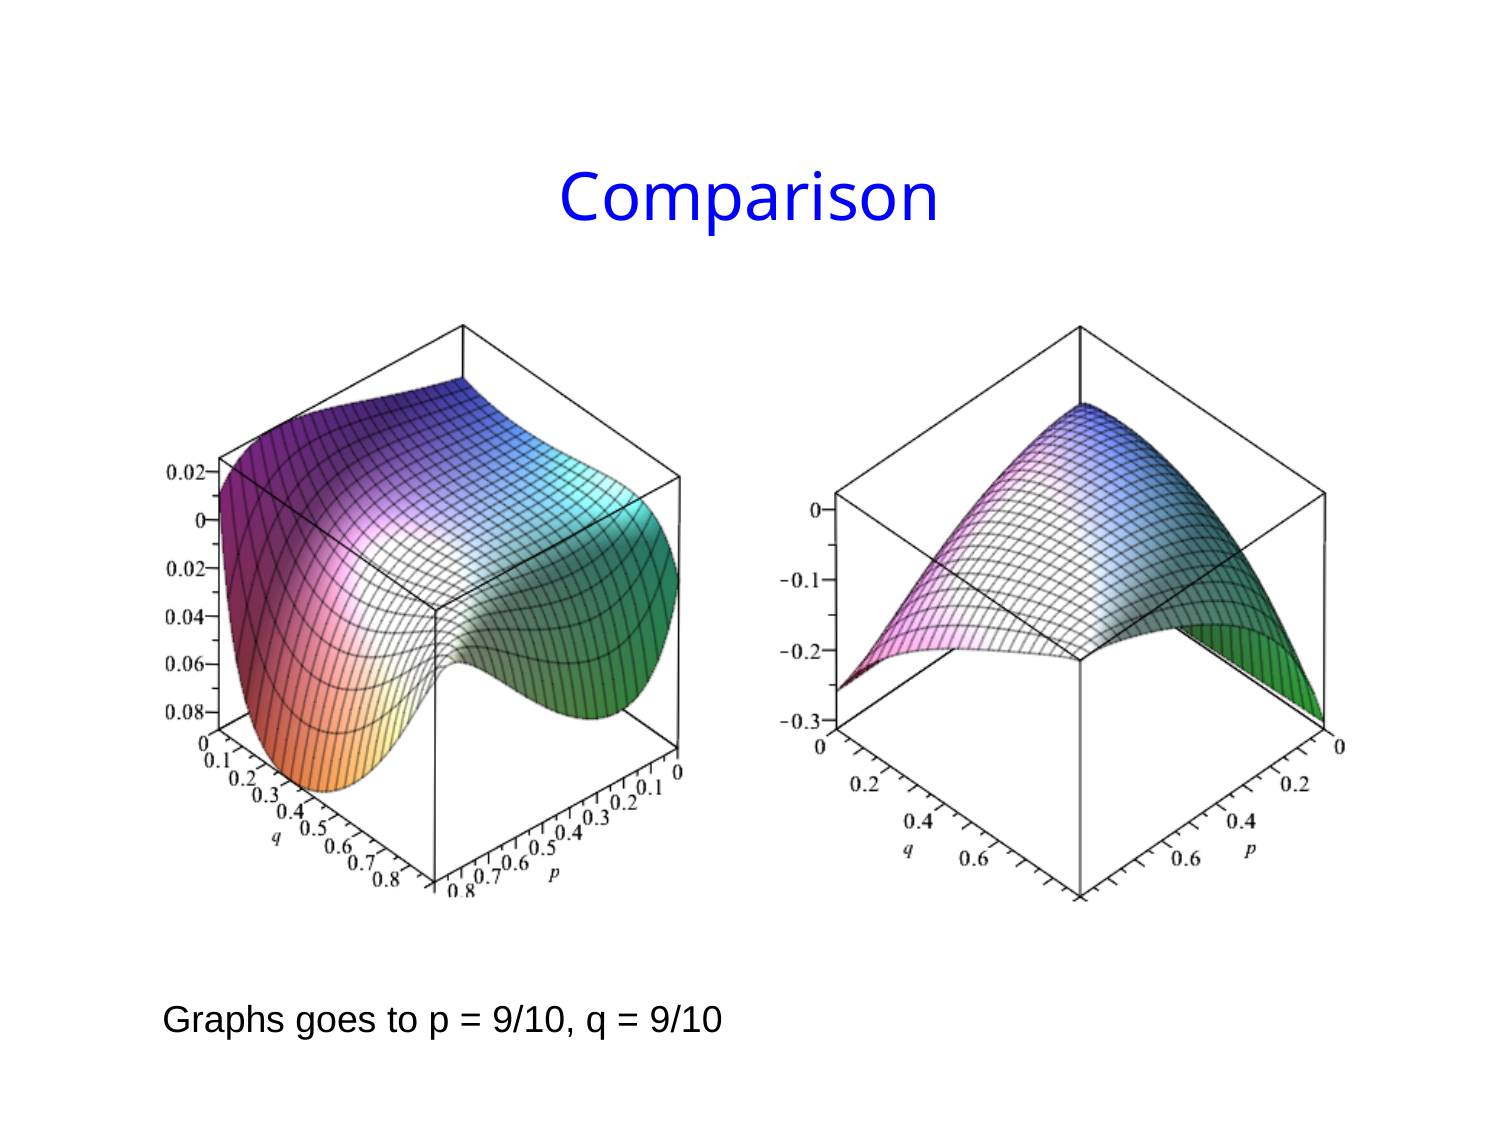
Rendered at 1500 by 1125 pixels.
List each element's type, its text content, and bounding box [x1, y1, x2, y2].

text_box Graphs goes to p = 9/10, q = 9/10 [147, 987, 1365, 1049]
picture [159, 302, 739, 905]
picture [773, 314, 1388, 909]
title Comparison [88, 99, 1412, 288]
